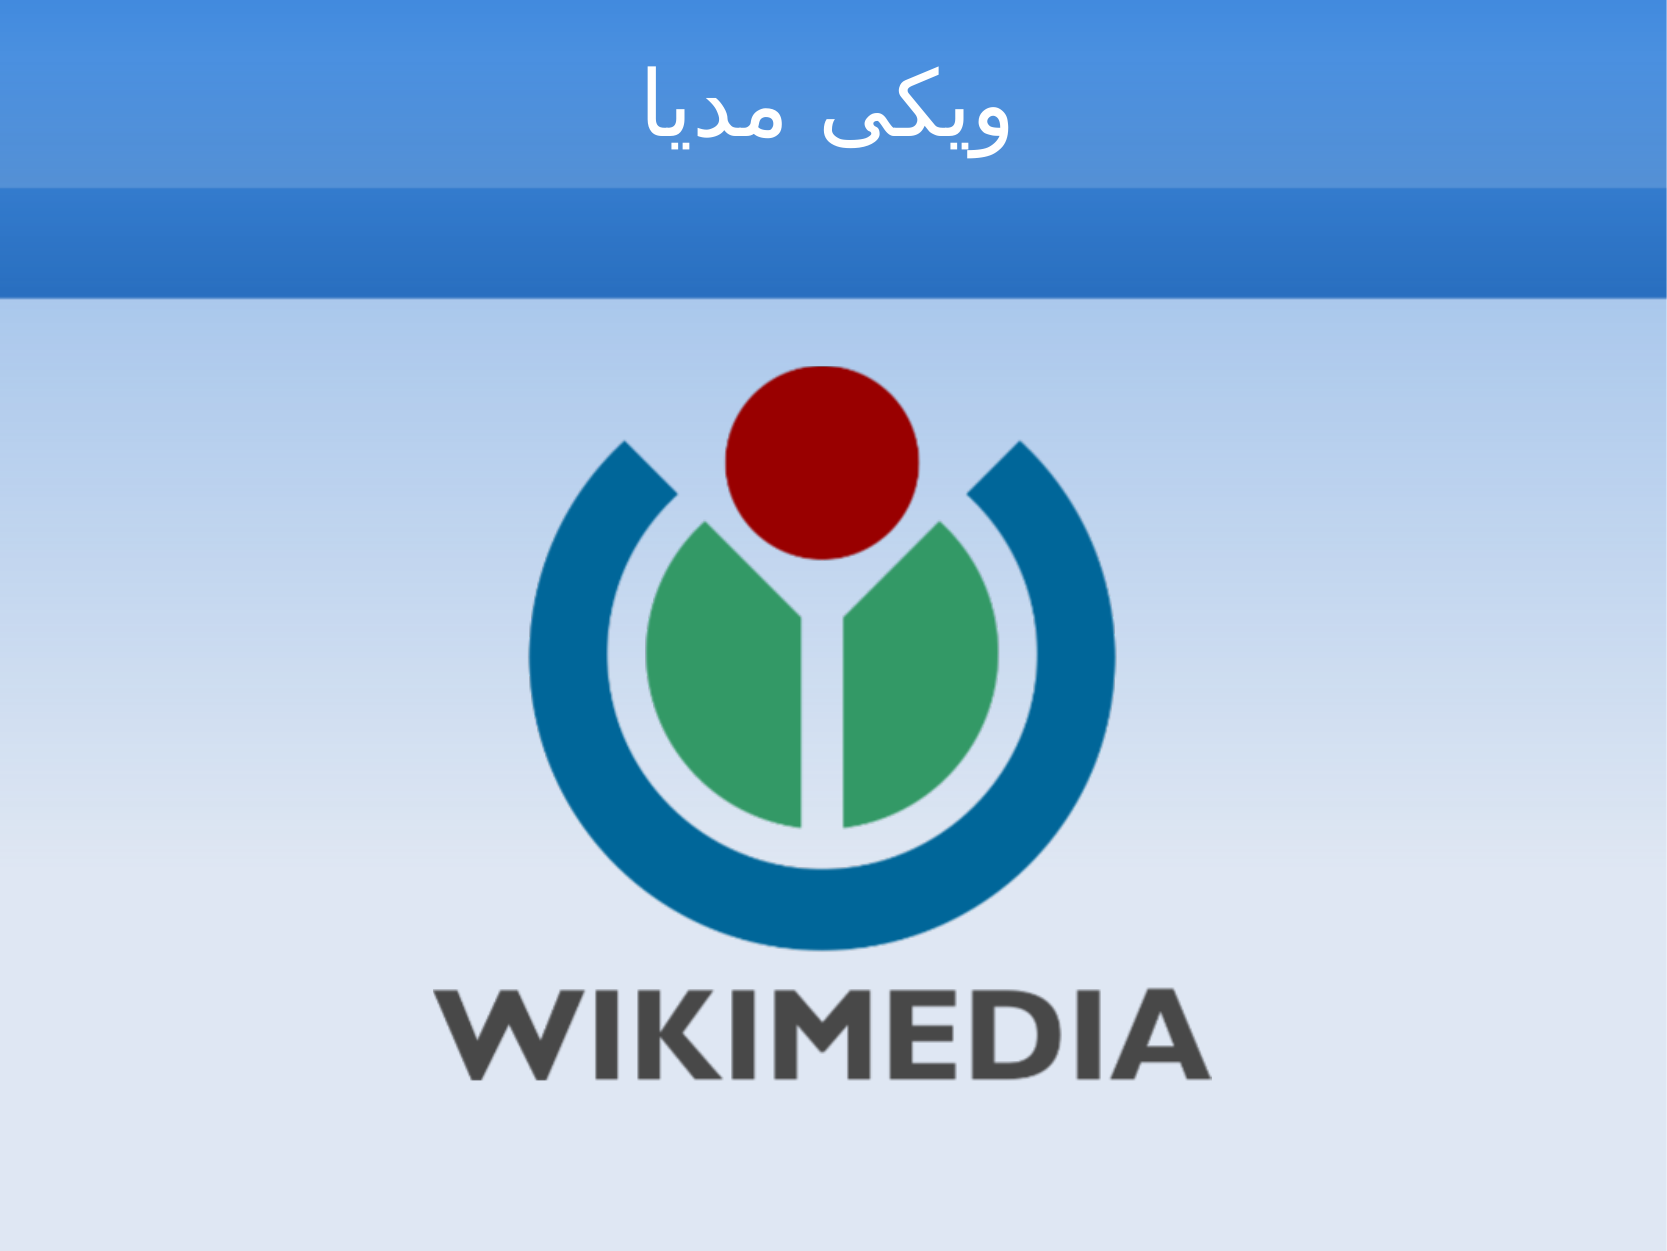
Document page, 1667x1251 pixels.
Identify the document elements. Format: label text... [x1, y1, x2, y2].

title ویکی مدیا [58, 2, 1597, 209]
picture [0, 0, 1667, 1251]
